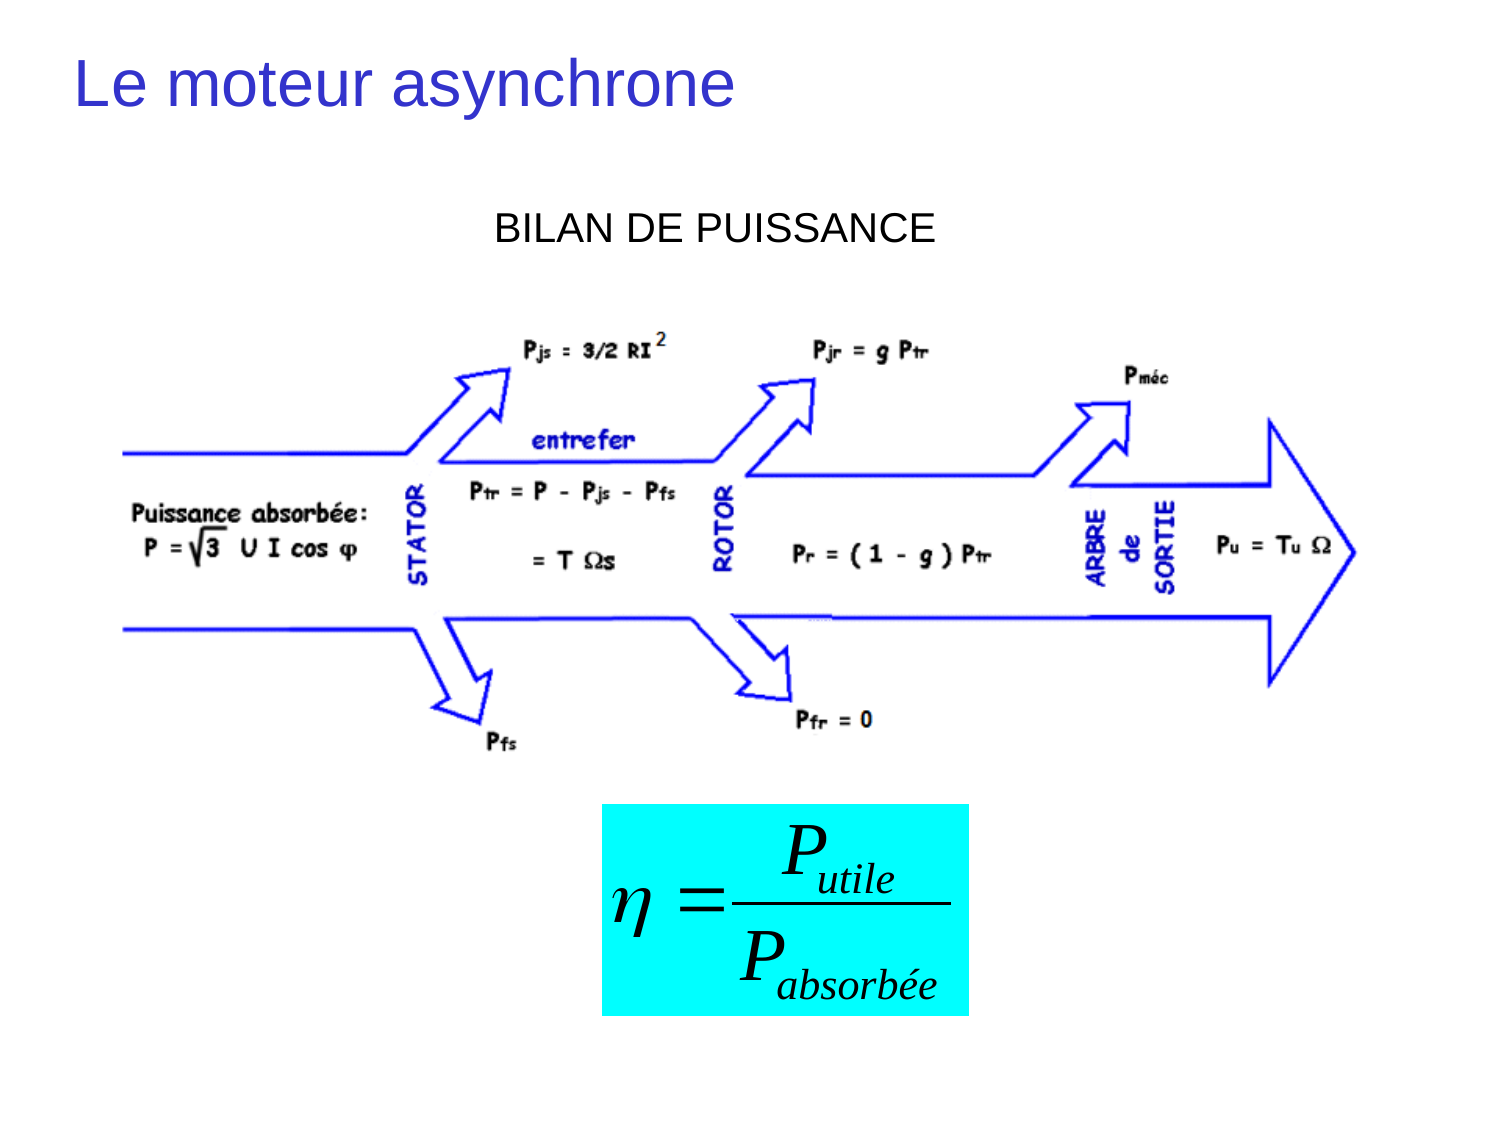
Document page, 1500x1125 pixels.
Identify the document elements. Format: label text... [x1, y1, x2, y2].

text_box BILAN DE PUISSANCE [479, 193, 952, 260]
chart [602, 803, 969, 1016]
text_box Le moteur asynchrone [59, 32, 752, 128]
picture [118, 329, 1359, 756]
